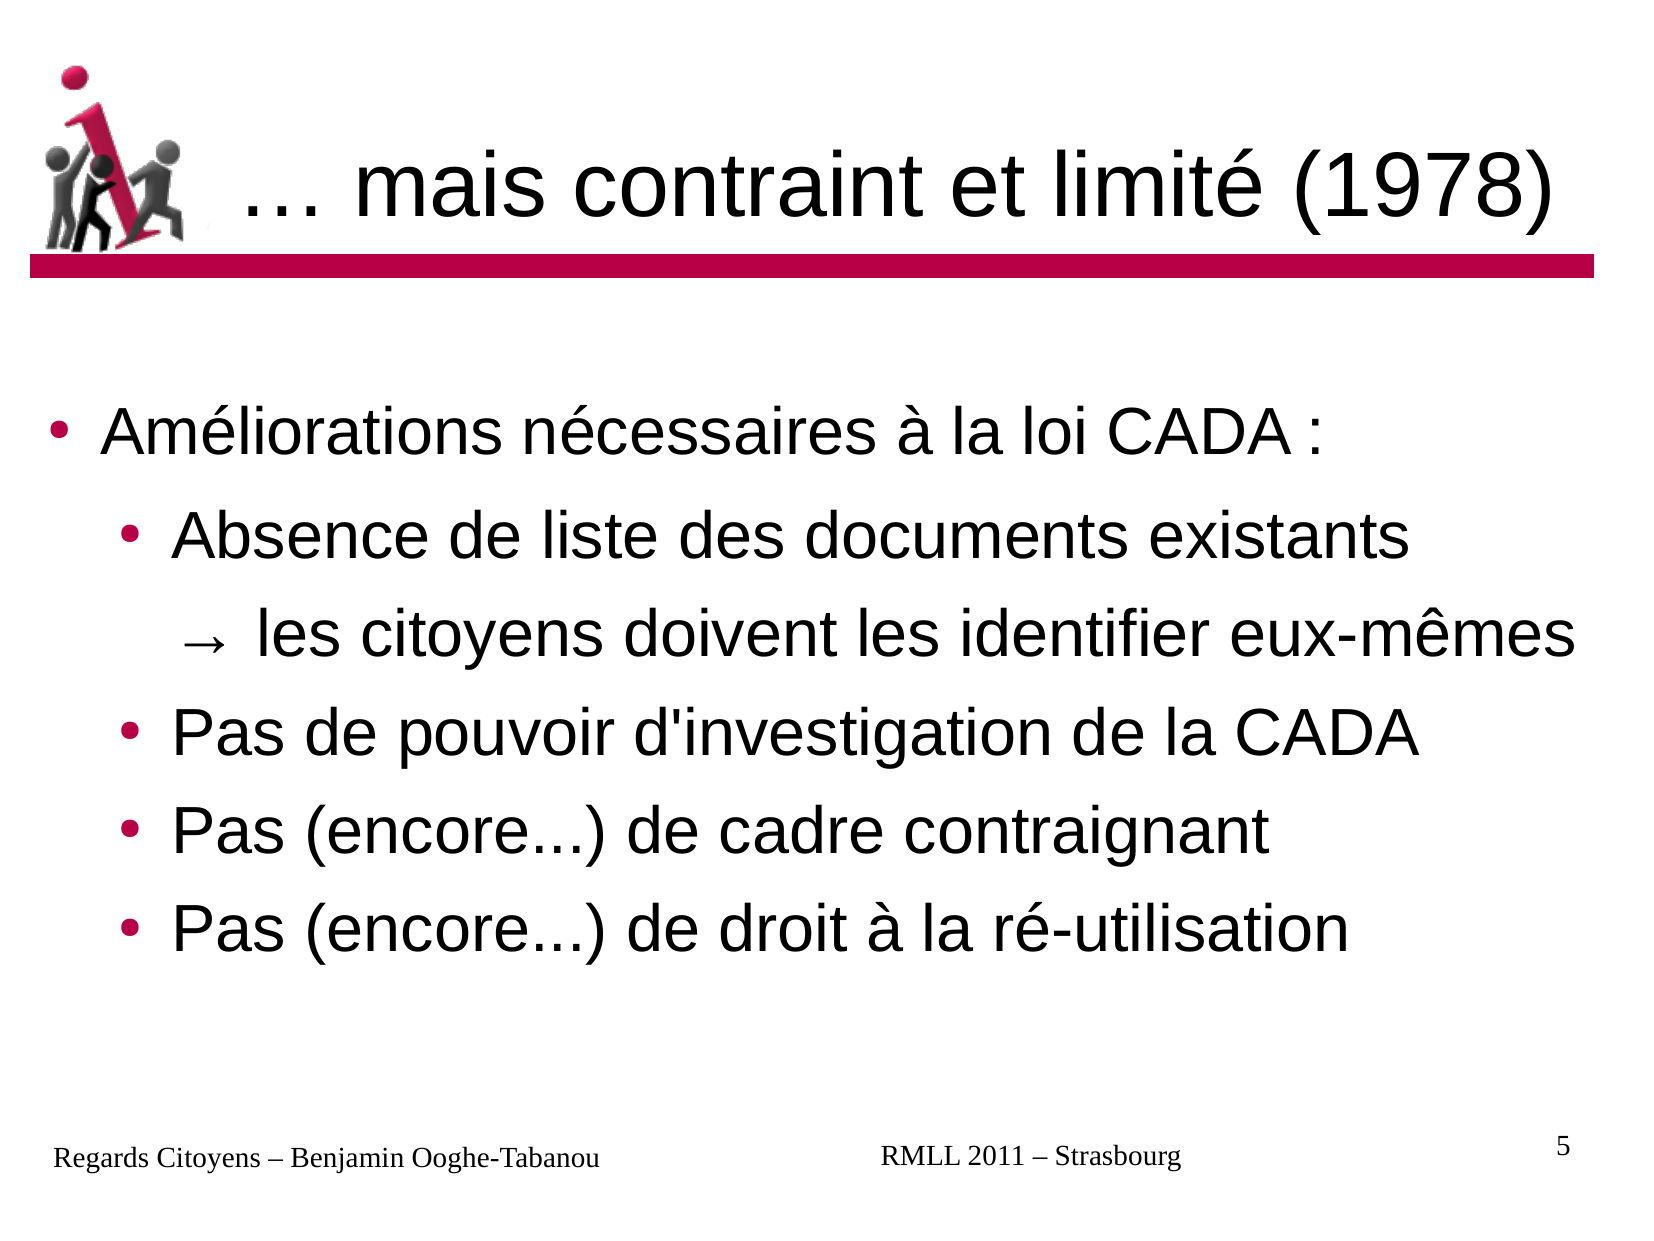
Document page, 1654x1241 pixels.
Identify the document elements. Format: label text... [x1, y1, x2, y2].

picture [29, 60, 210, 254]
title … mais contraint et limité (1978) [236, 88, 1654, 281]
list Améliorations nécessaires à la loi CADA : Absence de liste des documents existants → les citoyens doivent les identifier eux-mêmes Pas de pouvoir d'investigation de la CADA Pas (encore...) de cadre contraignant Pas (encore...) de droit à la ré-utilisation [29, 289, 1654, 1108]
